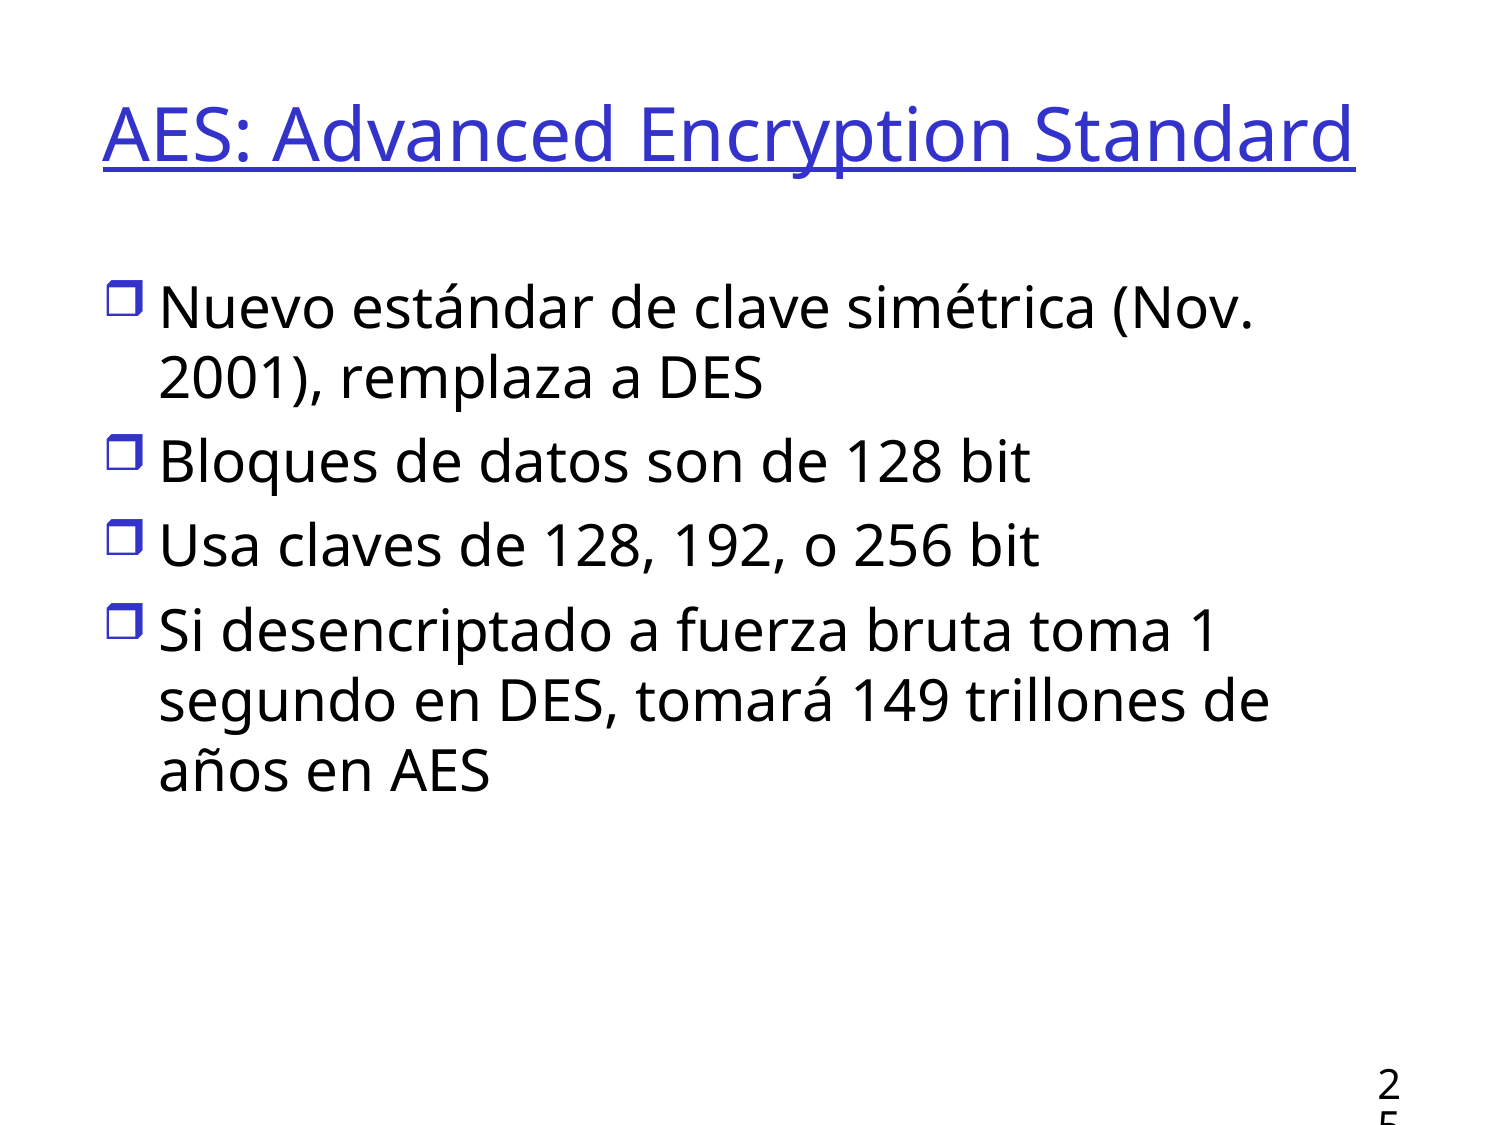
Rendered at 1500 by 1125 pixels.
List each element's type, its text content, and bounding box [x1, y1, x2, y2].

title AES: Advanced Encryption Standard [87, 33, 1434, 229]
list Nuevo estándar de clave simétrica (Nov. 2001), remplaza a DES Bloques de datos son de 128 bit Usa claves de 128, 192, o 256 bit Si desencriptado a fuerza bruta toma 1 segundo en DES, tomará 149 trillones de años en AES [87, 262, 1363, 1026]
